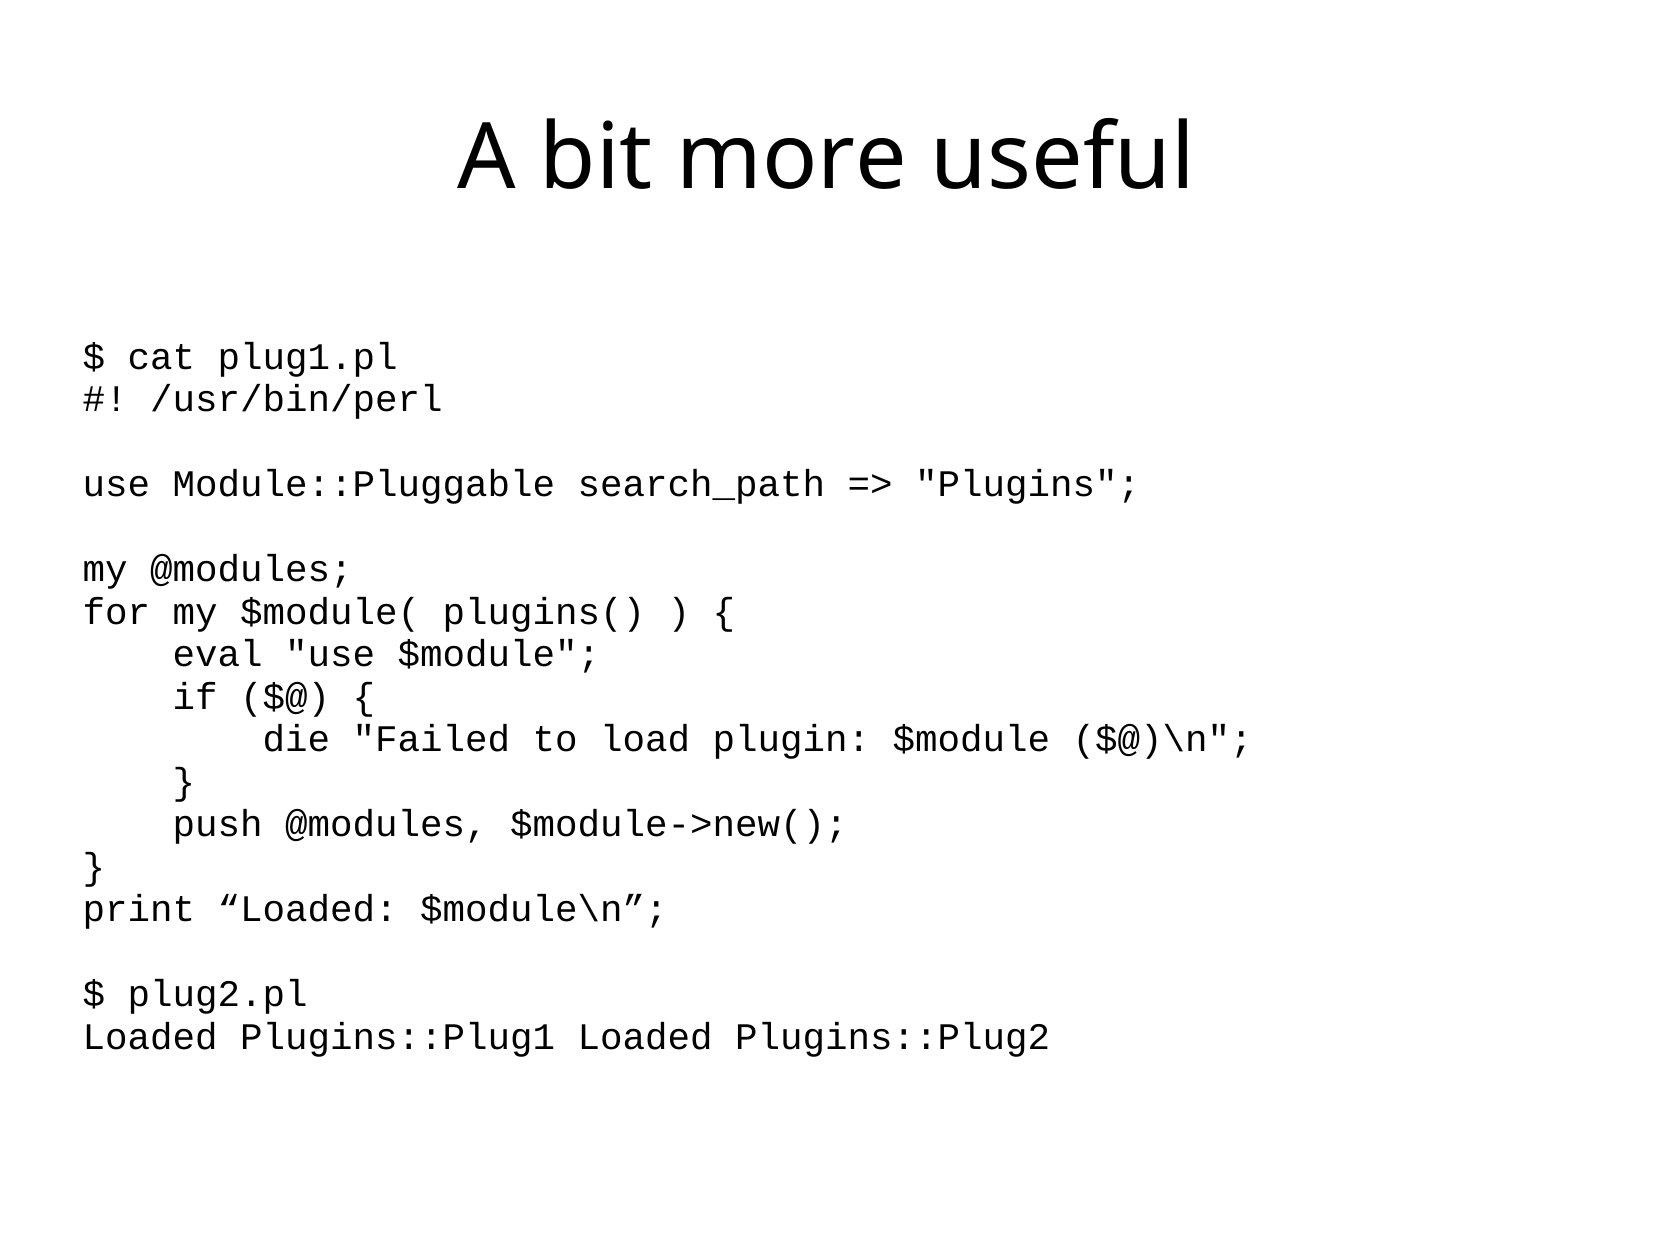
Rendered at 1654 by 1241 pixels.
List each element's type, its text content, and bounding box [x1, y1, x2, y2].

title A bit more useful [82, 49, 1571, 257]
subtitle $ cat plug1.pl #! /usr/bin/perl use Module::Pluggable search_path => "Plugins"; my @modules; for my $module( plugins() ) { eval "use $module"; if ($@) { die "Failed to load plugin: $module ($@)\n"; } push @modules, $module->new(); } print “Loaded: $module\n”; $ plug2.pl Loaded Plugins::Plug1 Loaded Plugins::Plug2 [82, 290, 1571, 1109]
